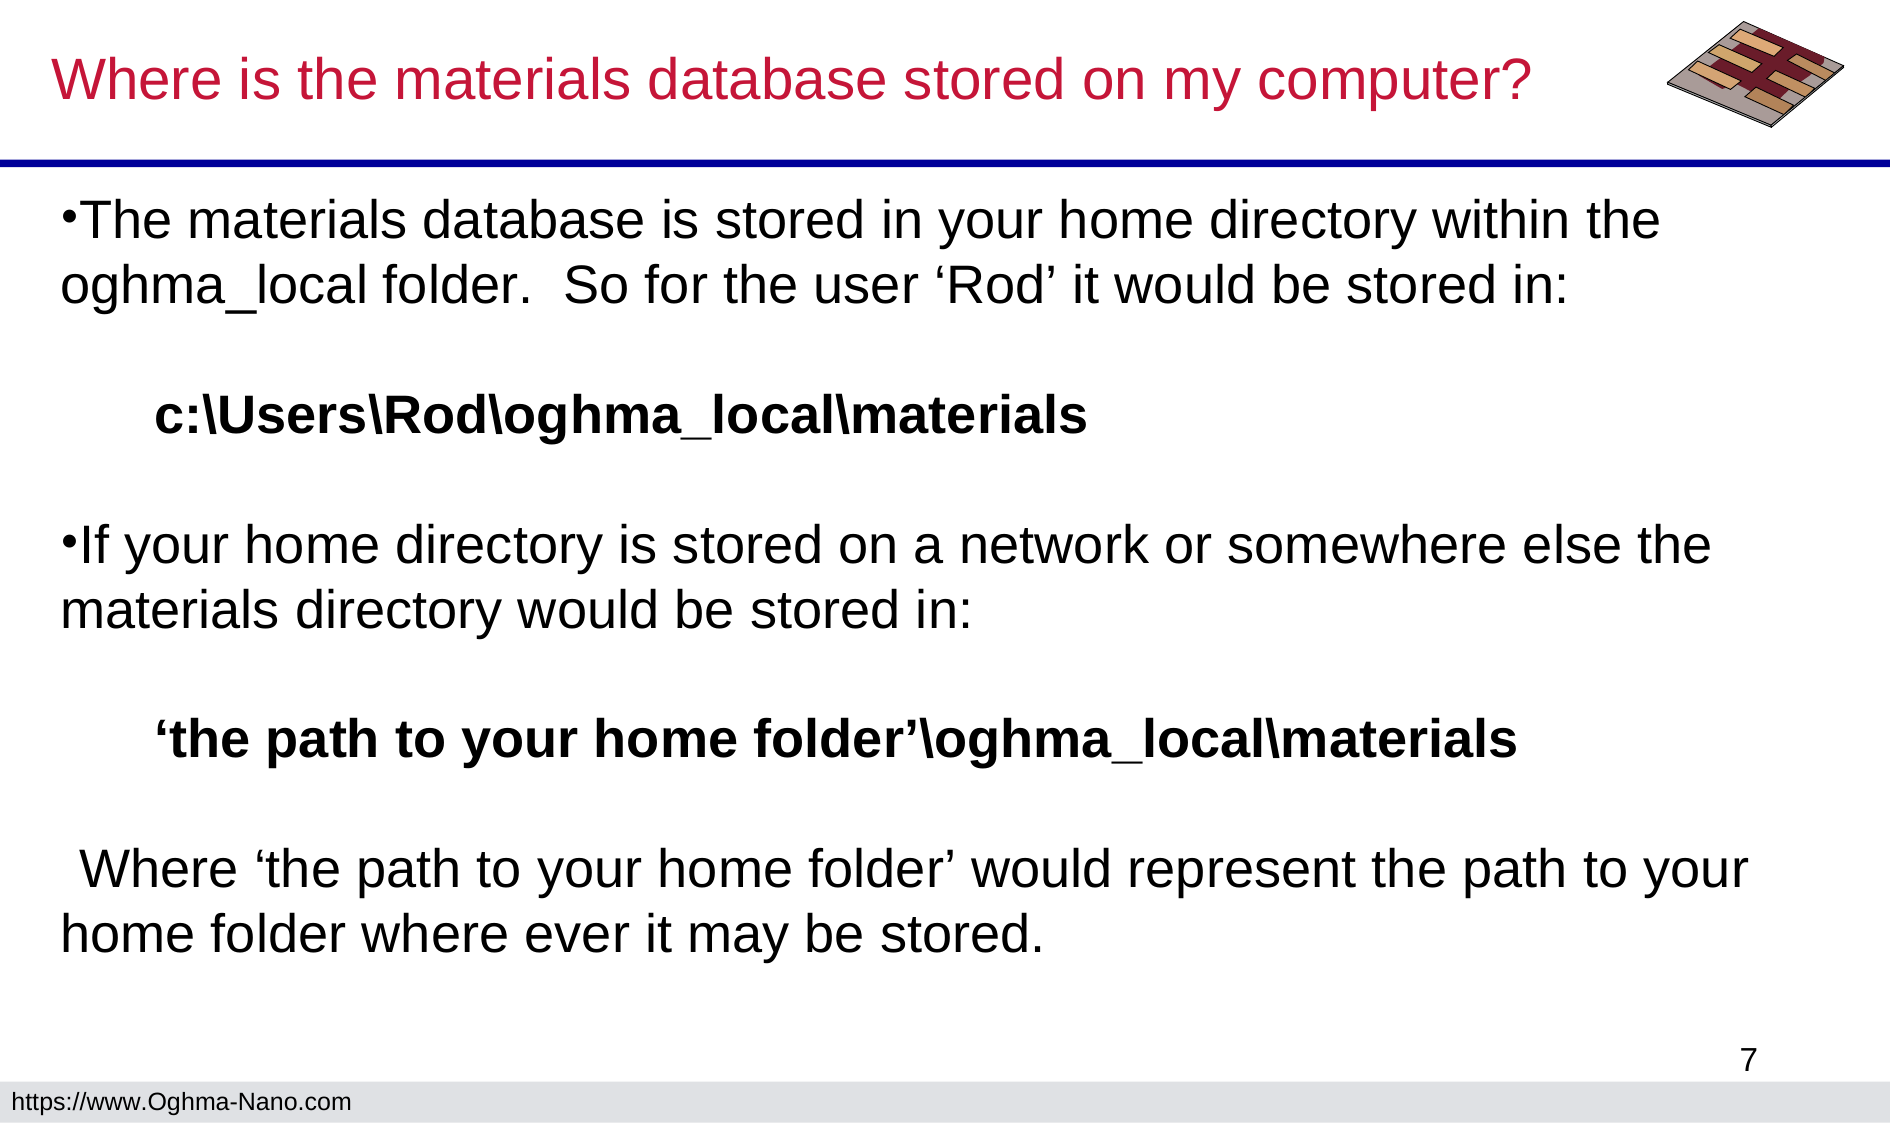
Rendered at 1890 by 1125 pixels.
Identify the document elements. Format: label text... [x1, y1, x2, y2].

text_box The materials database is stored in your home directory within the oghma_local folder. So for the user ‘Rod’ it would be stored in: c:\Users\Rod\oghma_local\materials If your home directory is stored on a network or somewhere else the materials directory would be stored in: ‘the path to your home folder’\oghma_local\materials Where ‘the path to your home folder’ would represent the path to your home folder where ever it may be stored. [45, 176, 1890, 1037]
title Where is the materials database stored on my computer? [36, 6, 1655, 153]
text_box <number> [1724, 1037, 1890, 1101]
